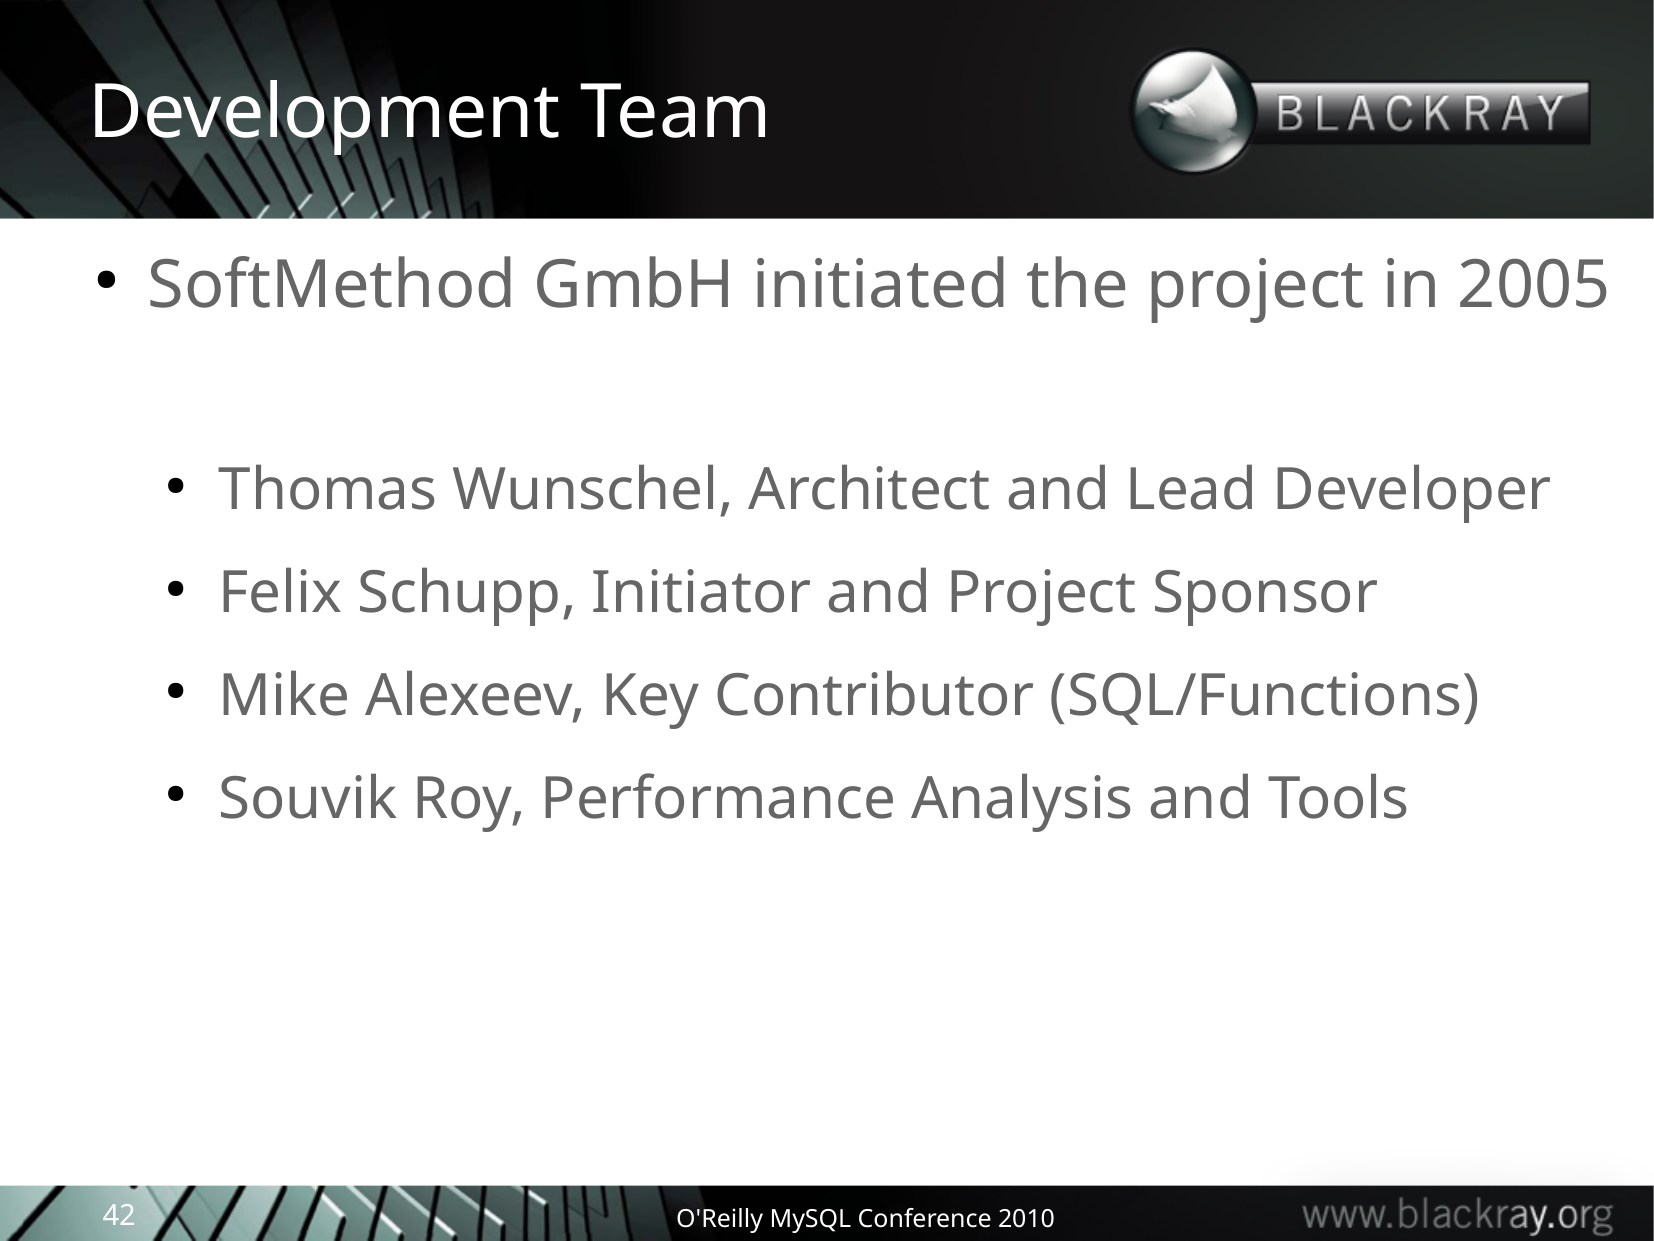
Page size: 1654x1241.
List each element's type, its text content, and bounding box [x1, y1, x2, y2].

list SoftMethod GmbH initiated the project in 2005 Thomas Wunschel, Architect and Lead Developer Felix Schupp, Initiator and Project Sponsor Mike Alexeev, Key Contributor (SQL/Functions) Souvik Roy, Performance Analysis and Tools [76, 236, 1625, 1137]
title Development Team [88, 46, 1577, 170]
picture [0, 0, 1654, 1241]
